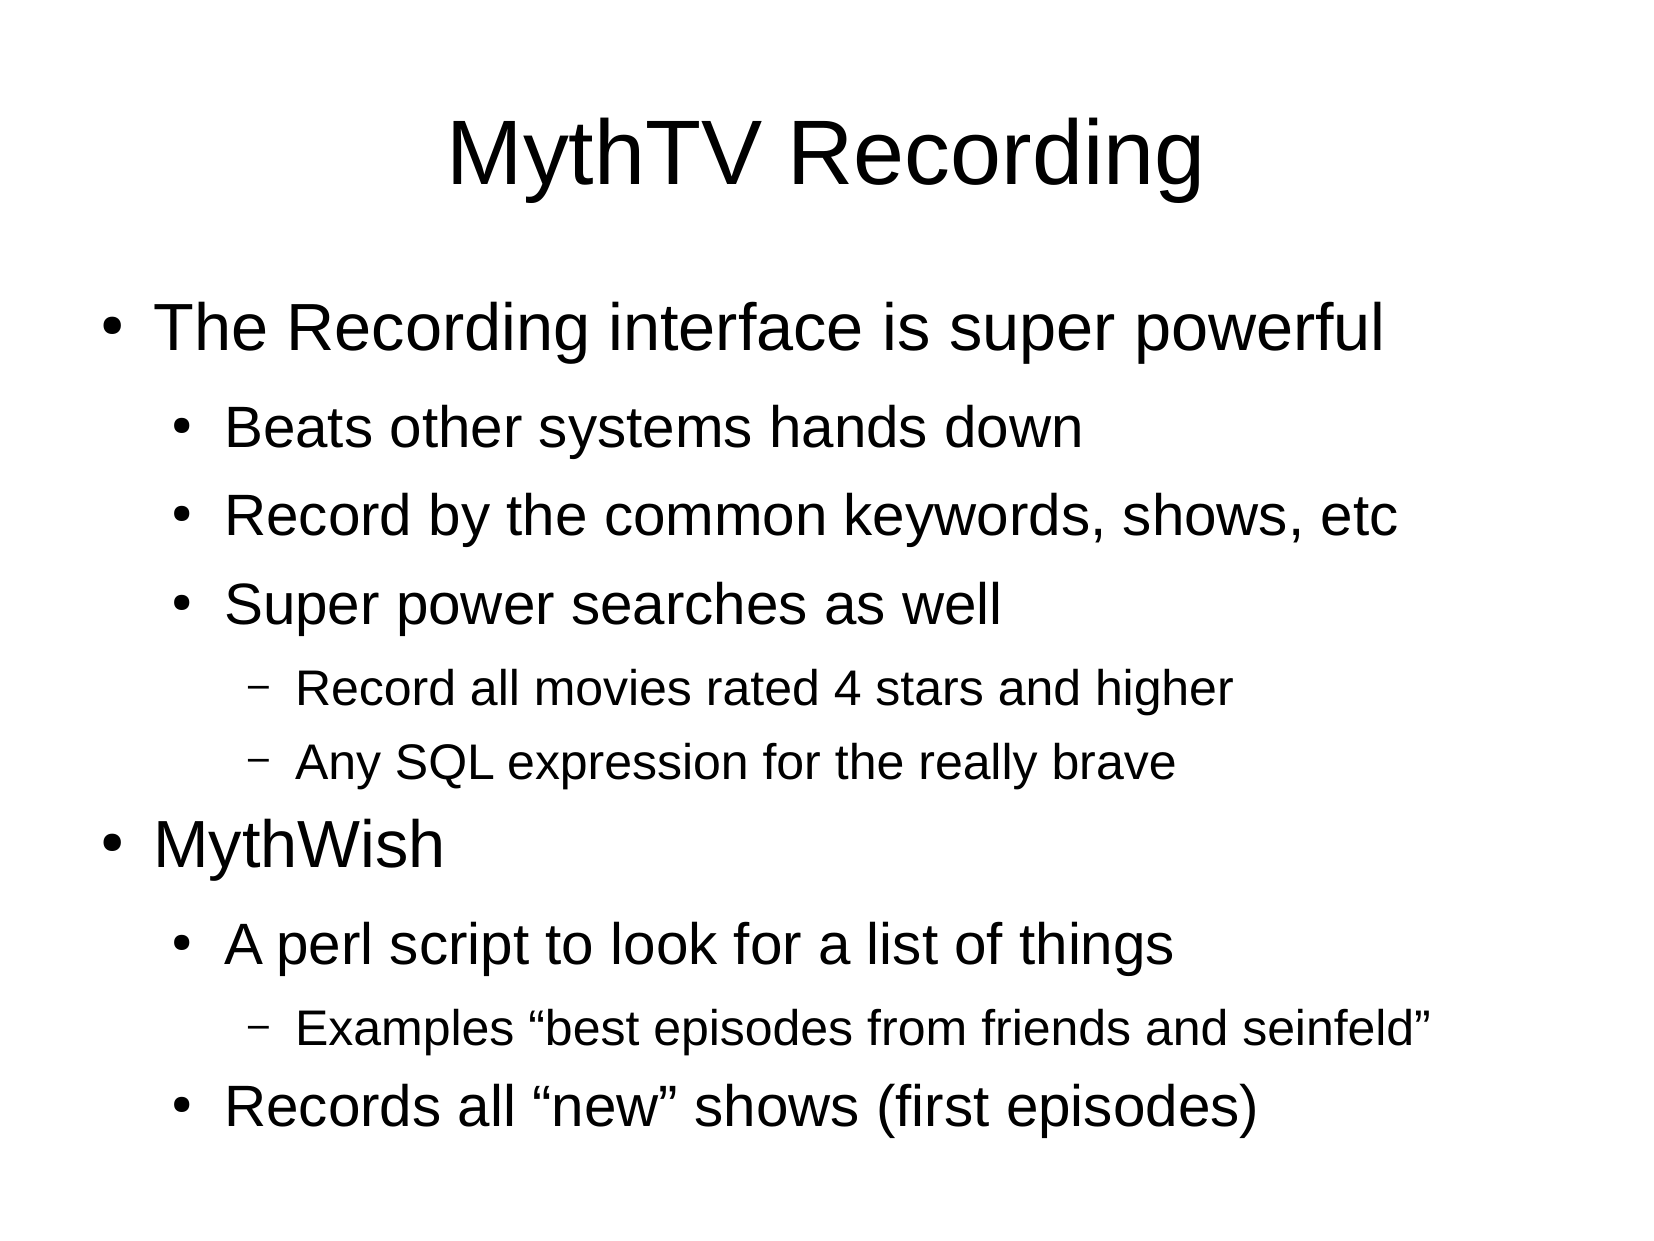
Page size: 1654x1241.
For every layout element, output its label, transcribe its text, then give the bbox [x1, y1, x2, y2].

list The Recording interface is super powerful Beats other systems hands down Record by the common keywords, shows, etc Super power searches as well Record all movies rated 4 stars and higher Any SQL expression for the really brave MythWish A perl script to look for a list of things Examples “best episodes from friends and seinfeld” Records all “new” shows (first episodes) [82, 290, 1571, 1139]
title MythTV Recording [82, 49, 1571, 257]
